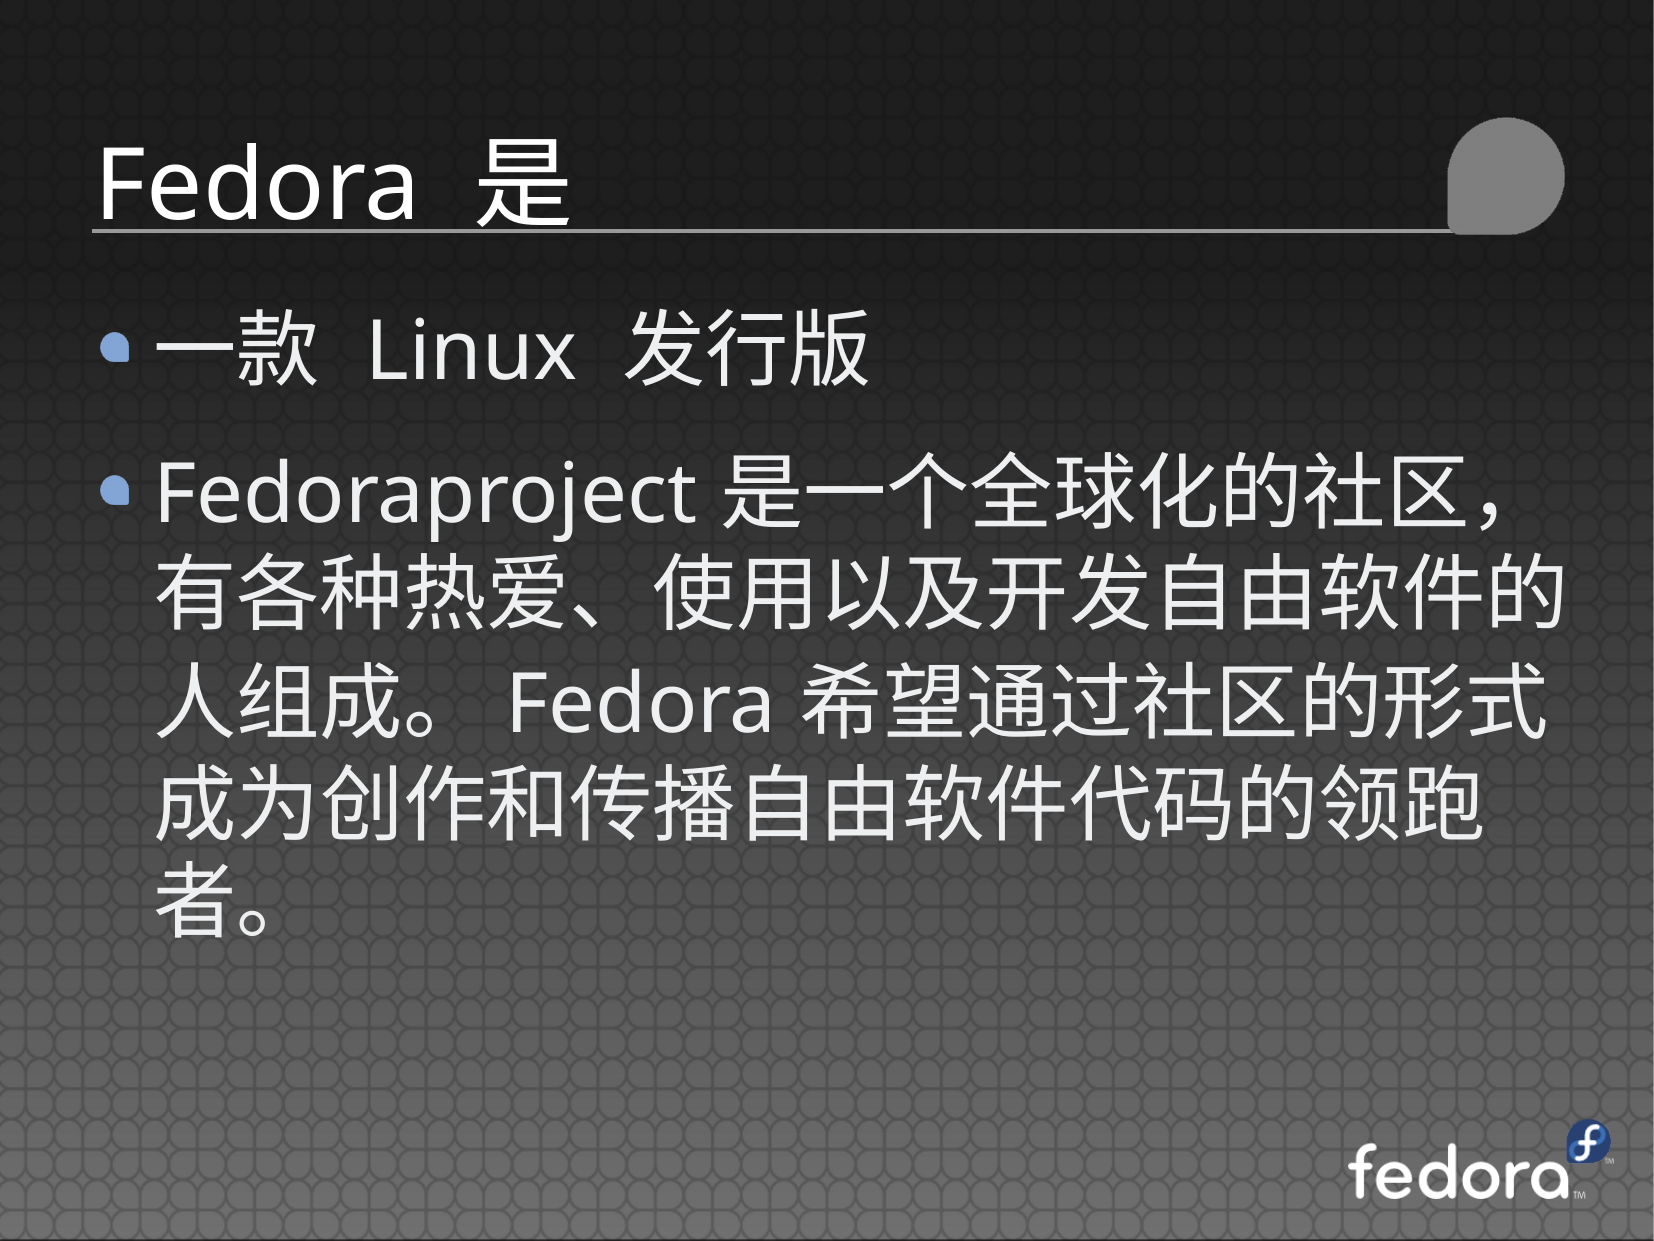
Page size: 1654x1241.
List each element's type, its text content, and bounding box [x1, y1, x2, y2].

list 一款 Linux 发行版 Fedoraproject是一个全球化的社区，有各种热爱、使用以及开发自由软件的人组成。Fedora希望通过社区的形式成为创作和传播自由软件代码的领跑者。 [82, 290, 1571, 1094]
picture [0, 0, 1654, 1241]
title Fedora 是 [94, 100, 1427, 251]
